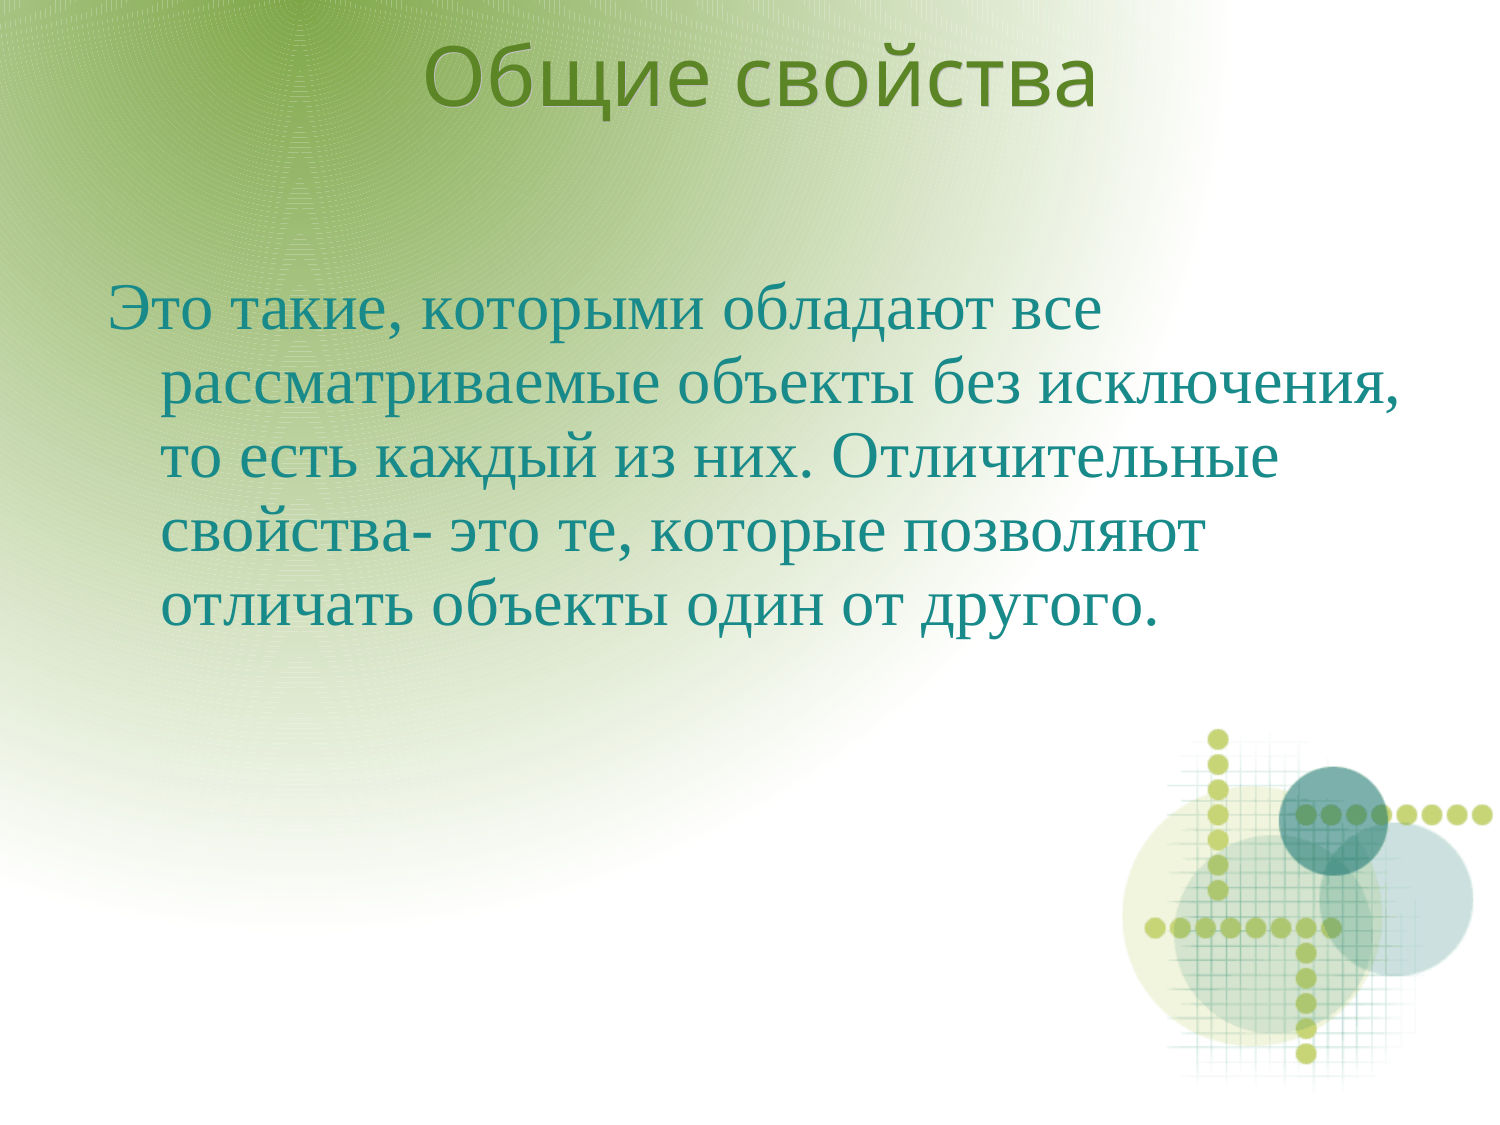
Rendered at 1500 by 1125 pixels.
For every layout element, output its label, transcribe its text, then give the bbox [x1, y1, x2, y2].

picture [1110, 718, 1500, 1098]
title Общие свойства [75, 23, 1426, 240]
list Это такие, которыми обладают все рассматриваемые объекты без исключения, то есть каждый из них. Отличительные свойства- это те, которые позволяют отличать объекты один от другого. [75, 262, 1426, 1001]
